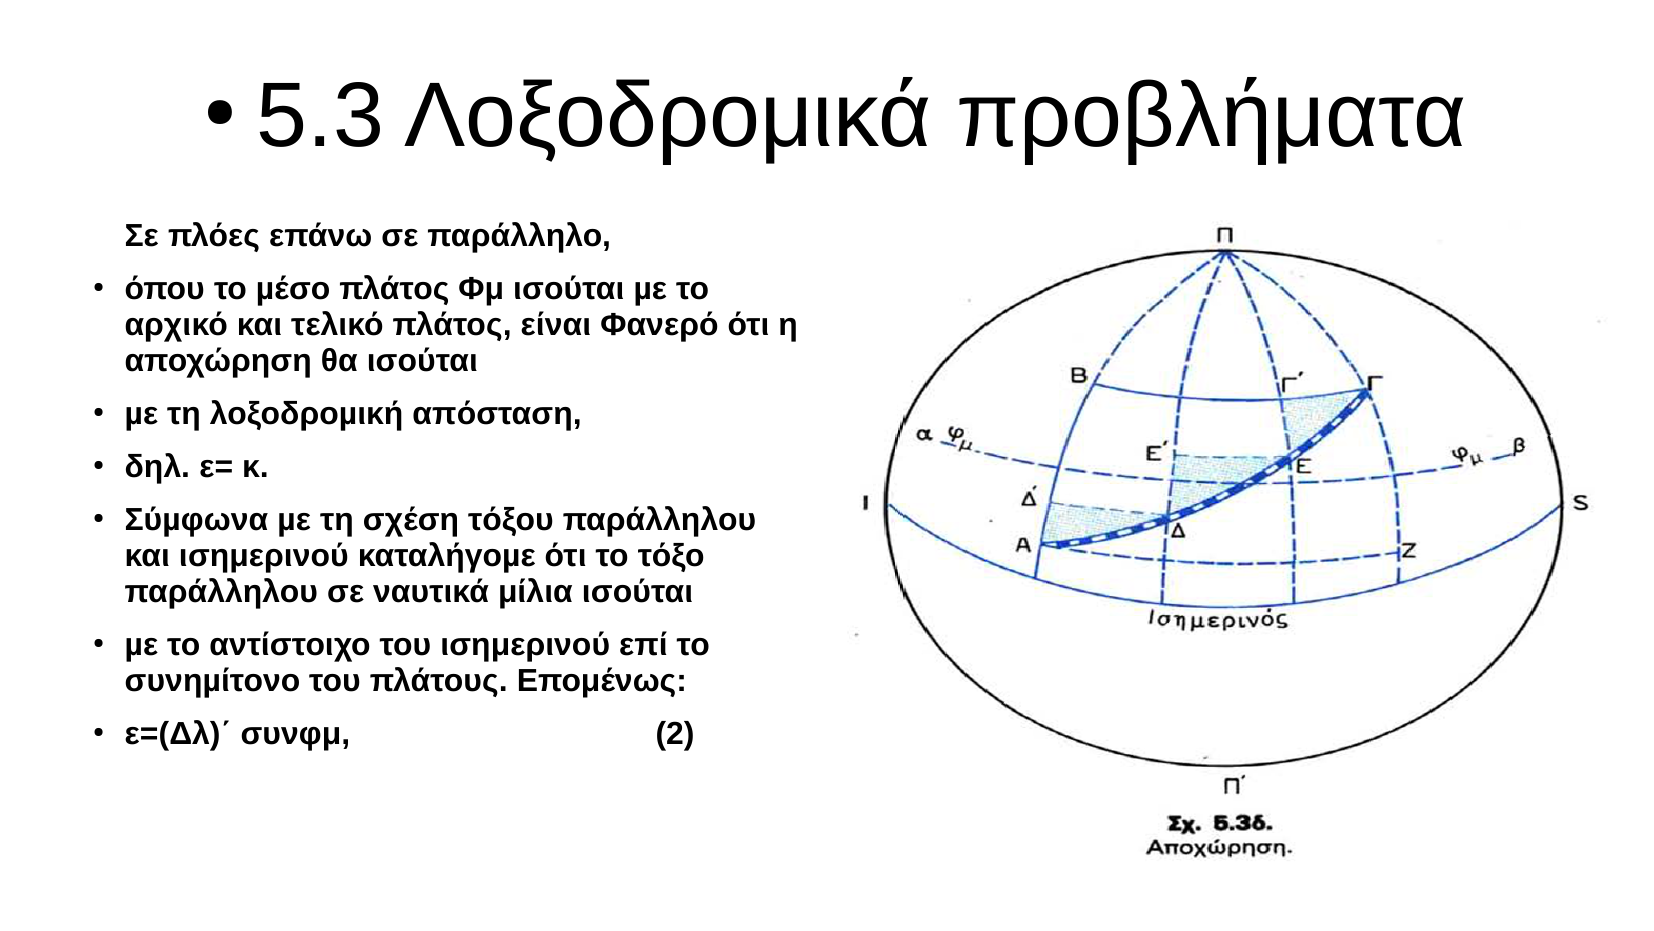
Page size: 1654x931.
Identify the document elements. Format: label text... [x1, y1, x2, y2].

list Σε πλόες επάνω σε παράλληλο, όπου το µέσο πλάτος Φμ ισούται µε το αρχικό και τελικό πλάτος, είναι Φανερό ότι η αποχώρηση θα ισούται µε τη λοξοδροµική απόσταση, δηλ. ε= κ. Σύµφωνα µε τη σχέση τόξου παράλληλου και ισημερινού καταλήγοµε ότι το τόξο παράλληλου σε ναυτικά μίλια ισούται µε το αντίστοιχο του ισημερινού επί το συνηµίτονο του πλάτους. Επομένως: ε=(Δλ)΄ συνφμ, (2) [82, 217, 809, 758]
title 5.3 Λοξοδρομικά προβλήματα [82, 37, 1571, 193]
picture [825, 217, 1613, 863]
